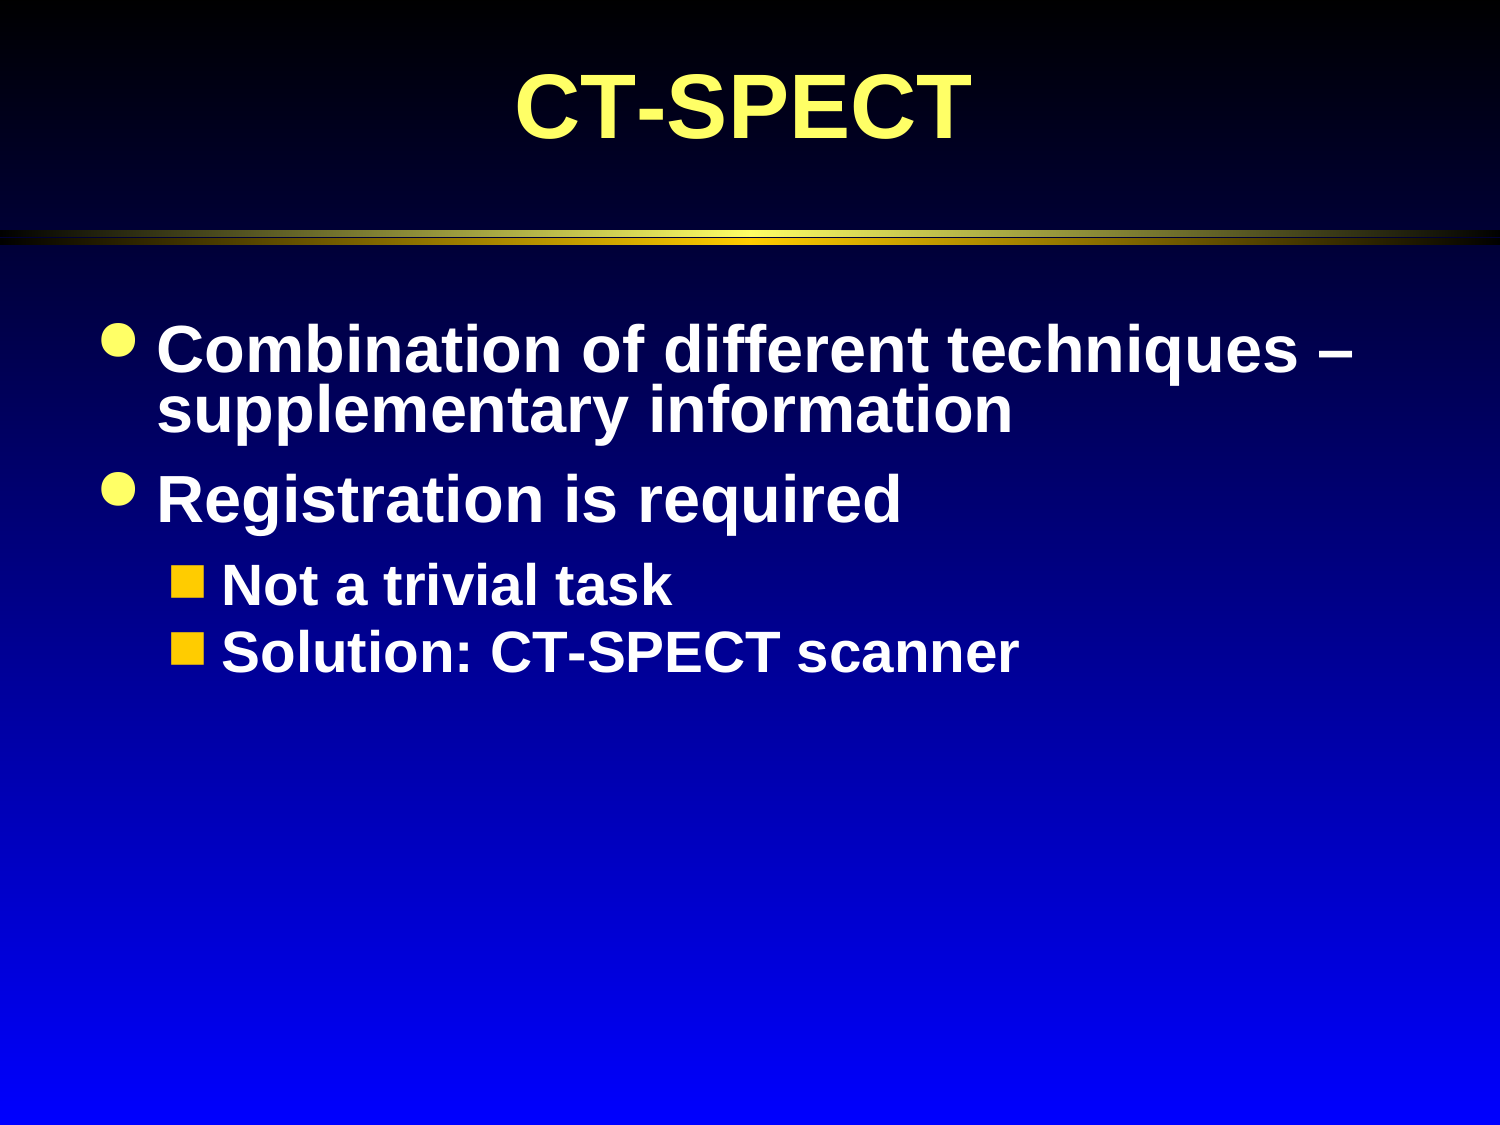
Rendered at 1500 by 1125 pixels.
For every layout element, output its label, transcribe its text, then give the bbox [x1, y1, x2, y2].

title CT-SPECT [99, 0, 1388, 228]
list Combination of different techniques – supplementary information Registration is required Not a trivial task Solution: CT-SPECT scanner [99, 324, 1388, 1001]
